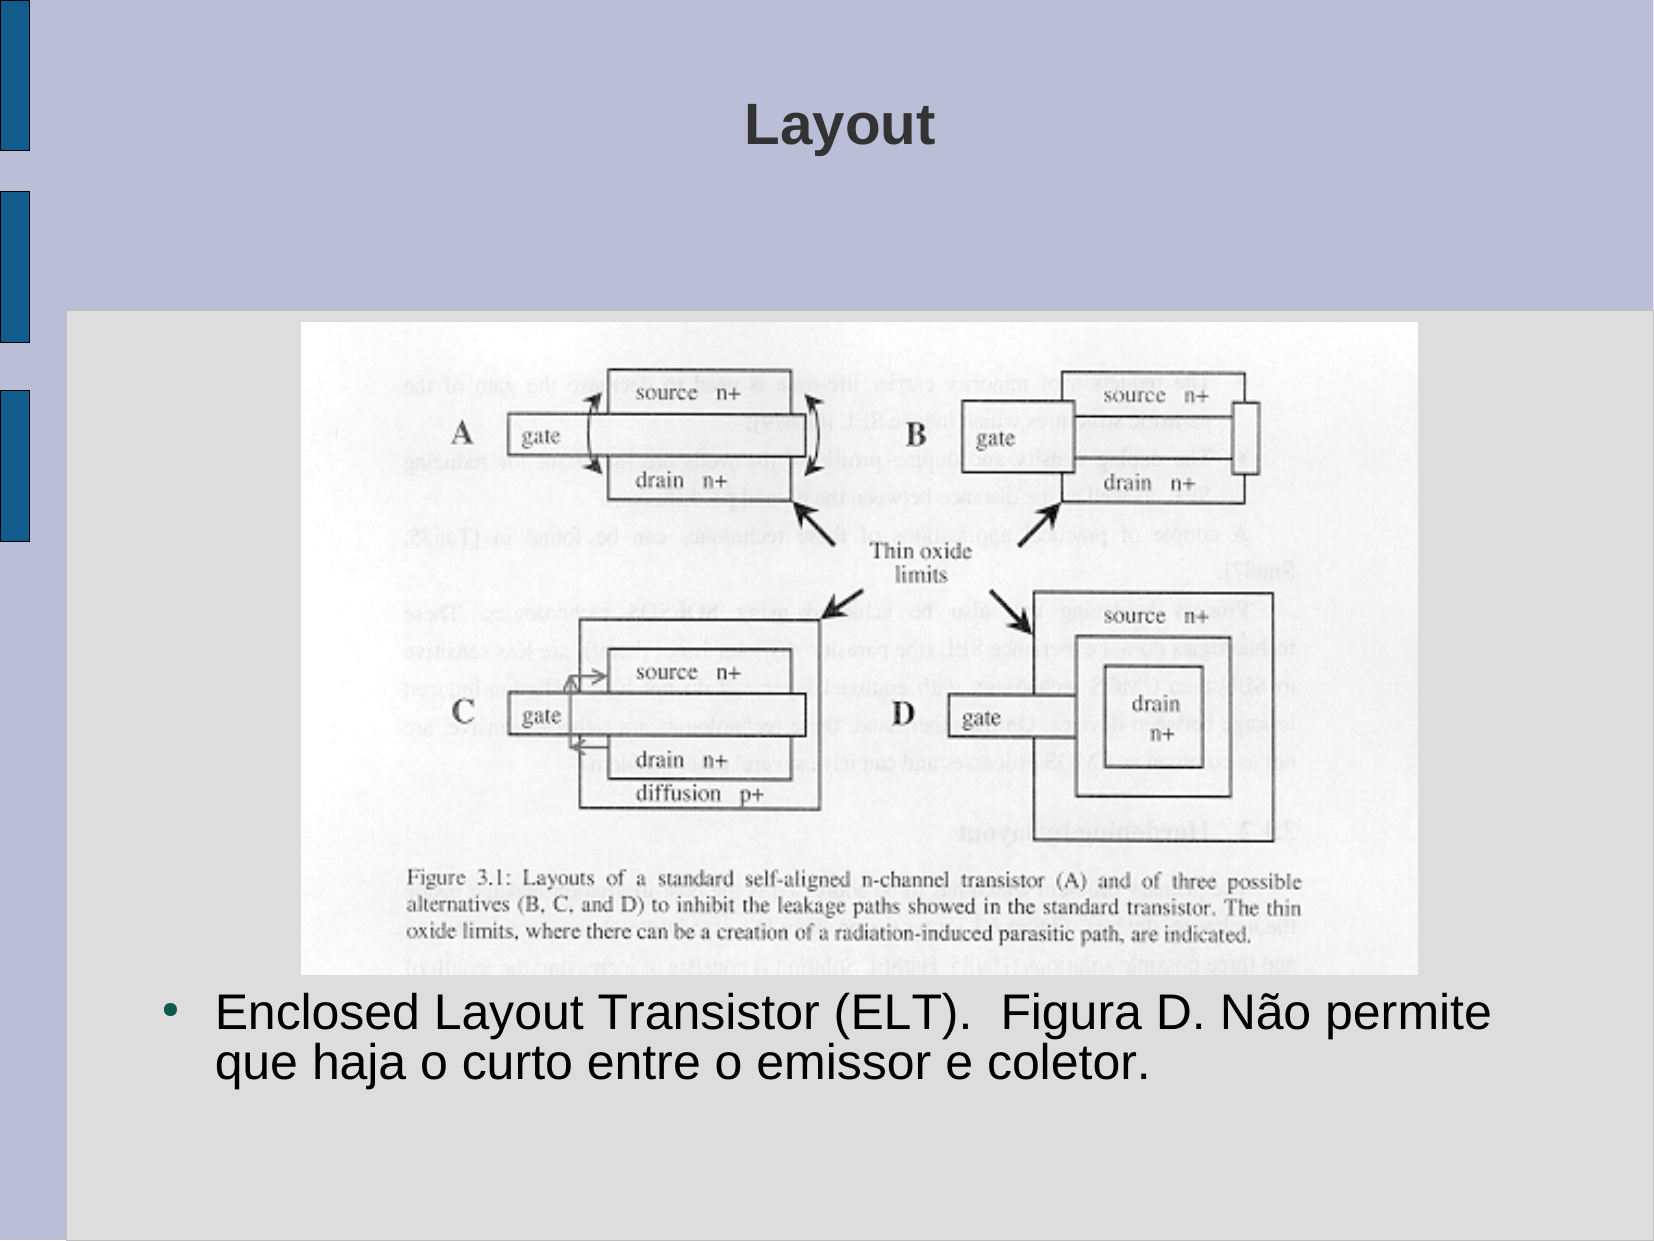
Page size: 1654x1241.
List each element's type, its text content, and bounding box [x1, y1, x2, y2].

title Layout [137, 41, 1544, 207]
picture [301, 322, 1418, 975]
list Enclosed Layout Transistor (ELT). Figura D. Não permite que haja o curto entre o emissor e coletor. [128, 224, 1595, 1241]
